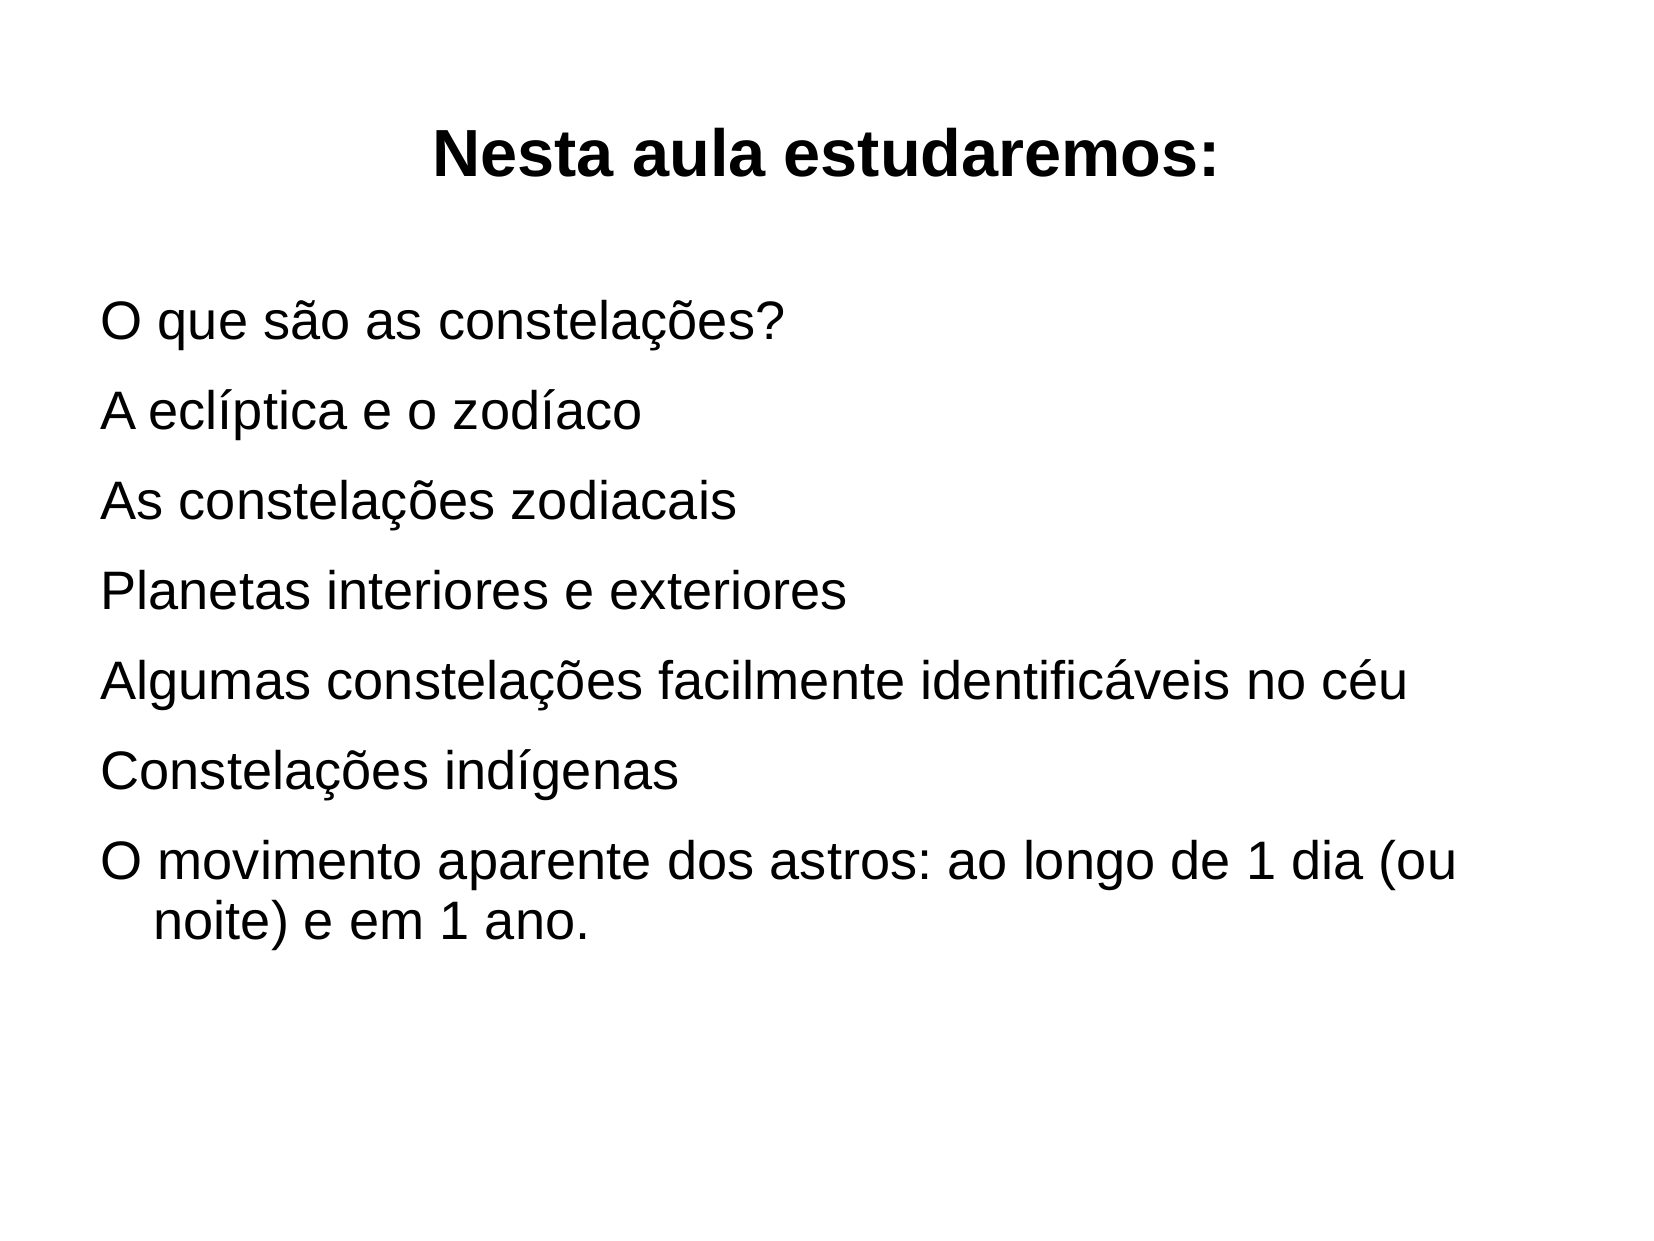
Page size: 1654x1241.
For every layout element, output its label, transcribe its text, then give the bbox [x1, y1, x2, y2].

list O que são as constelações? A eclíptica e o zodíaco As constelações zodiacais Planetas interiores e exteriores Algumas constelações facilmente identificáveis no céu Constelações indígenas O movimento aparente dos astros: ao longo de 1 dia (ou noite) e em 1 ano. [82, 290, 1571, 1109]
title Nesta aula estudaremos: [82, 49, 1571, 257]
